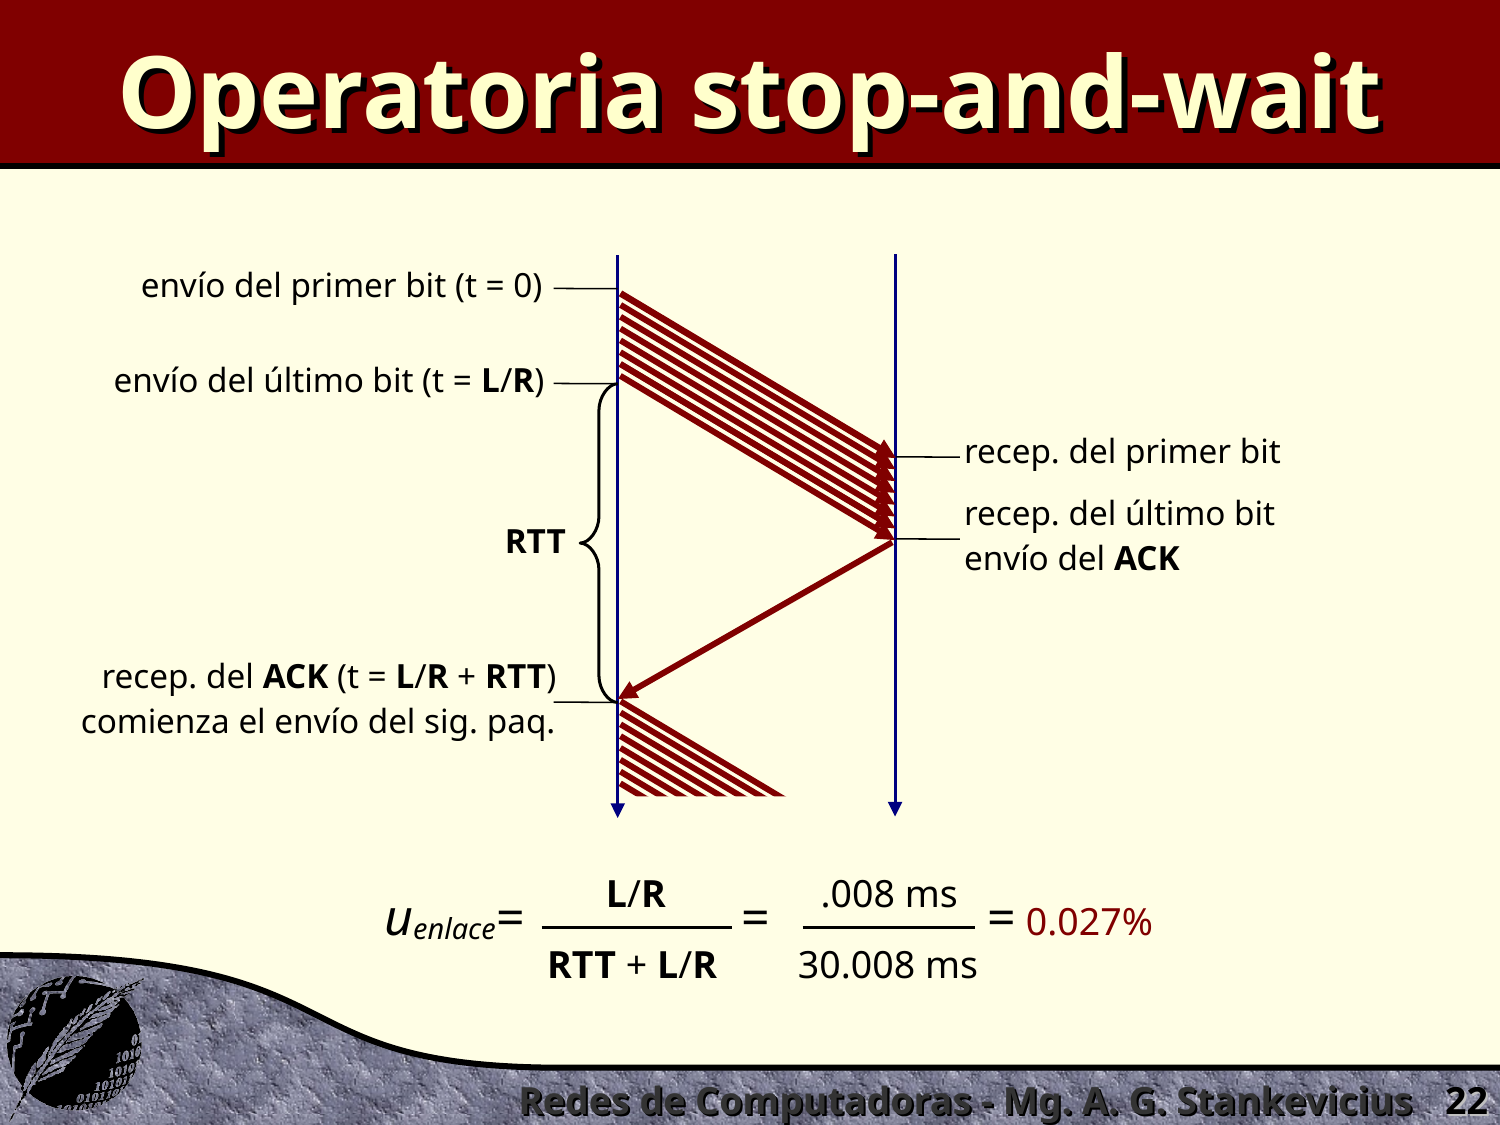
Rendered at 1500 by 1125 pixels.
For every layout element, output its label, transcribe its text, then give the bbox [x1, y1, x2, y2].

picture [0, 959, 1500, 1125]
text_box RTT [490, 511, 588, 573]
text_box recep. del primer bit [949, 420, 1300, 482]
text_box uenlace= [369, 874, 544, 961]
picture [1047, 1100, 1054, 1110]
text_box = 0.027% [972, 874, 1185, 945]
text_box = [727, 874, 796, 944]
text_box .008 ms [805, 860, 973, 926]
text_box [631, 736, 877, 897]
text_box envío del primer bit (t = 0) [126, 254, 568, 316]
text_box recep. del último bit envío del ACK [949, 482, 1292, 591]
title Operatoria stop-and-wait [15, 5, 1485, 160]
text_box L/R [591, 860, 685, 926]
text_box 30.008 ms [783, 931, 996, 999]
text_box envío del último bit (t = L/R) [98, 349, 568, 411]
picture [790, 1100, 795, 1110]
text_box RTT + L/R [532, 931, 744, 999]
text_box recep. del ACK (t = L/R + RTT) comienza el envío del sig. paq. [66, 645, 572, 754]
